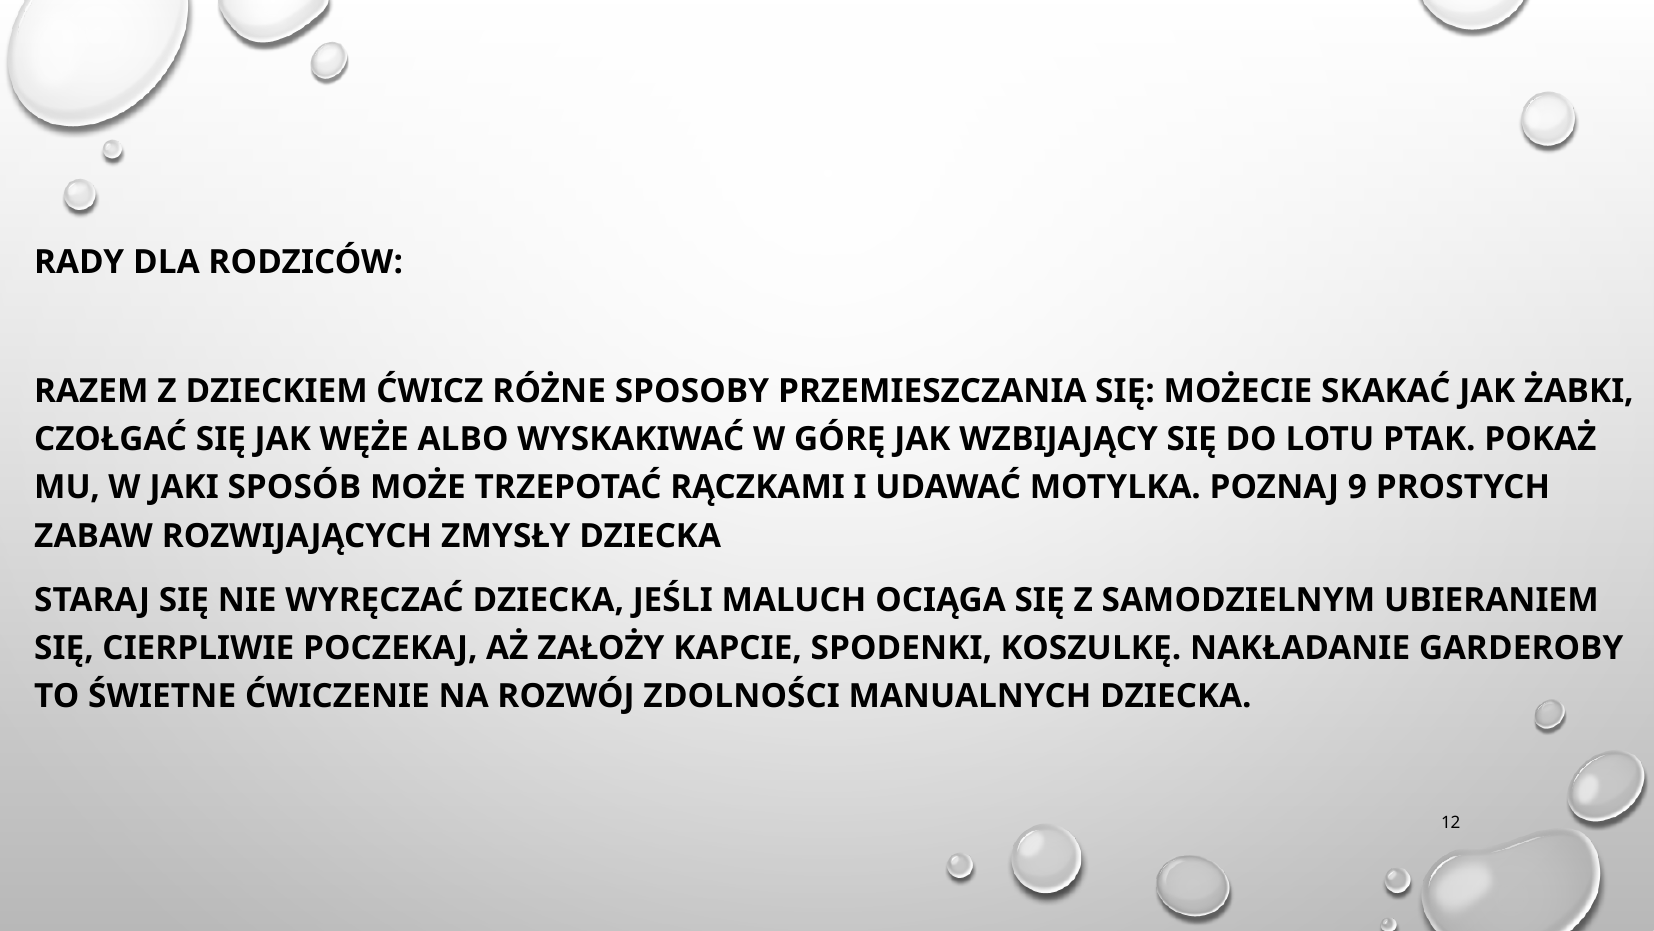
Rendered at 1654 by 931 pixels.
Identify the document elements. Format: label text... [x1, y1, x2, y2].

list Rady dla rodziców: Razem z dzieckiem ćwicz różne sposoby przemieszczania się: możecie skakać jak żabki, czołgać się jak węże albo wyskakiwać w górę jak wzbijający się do lotu ptak. Pokaż mu, w jaki sposób może trzepotać rączkami i udawać motylka. Poznaj 9 prostych zabaw rozwijających zmysły dziecka Staraj się nie wyręczać dziecka, jeśli maluch ociąga się z samodzielnym ubieraniem się, cierpliwie poczekaj, aż założy kapcie, spodenki, koszulkę. Nakładanie garderoby to świetne ćwiczenie na rozwój zdolności manualnych dziecka. [19, 224, 1654, 764]
text_box [1426, 798, 1530, 848]
